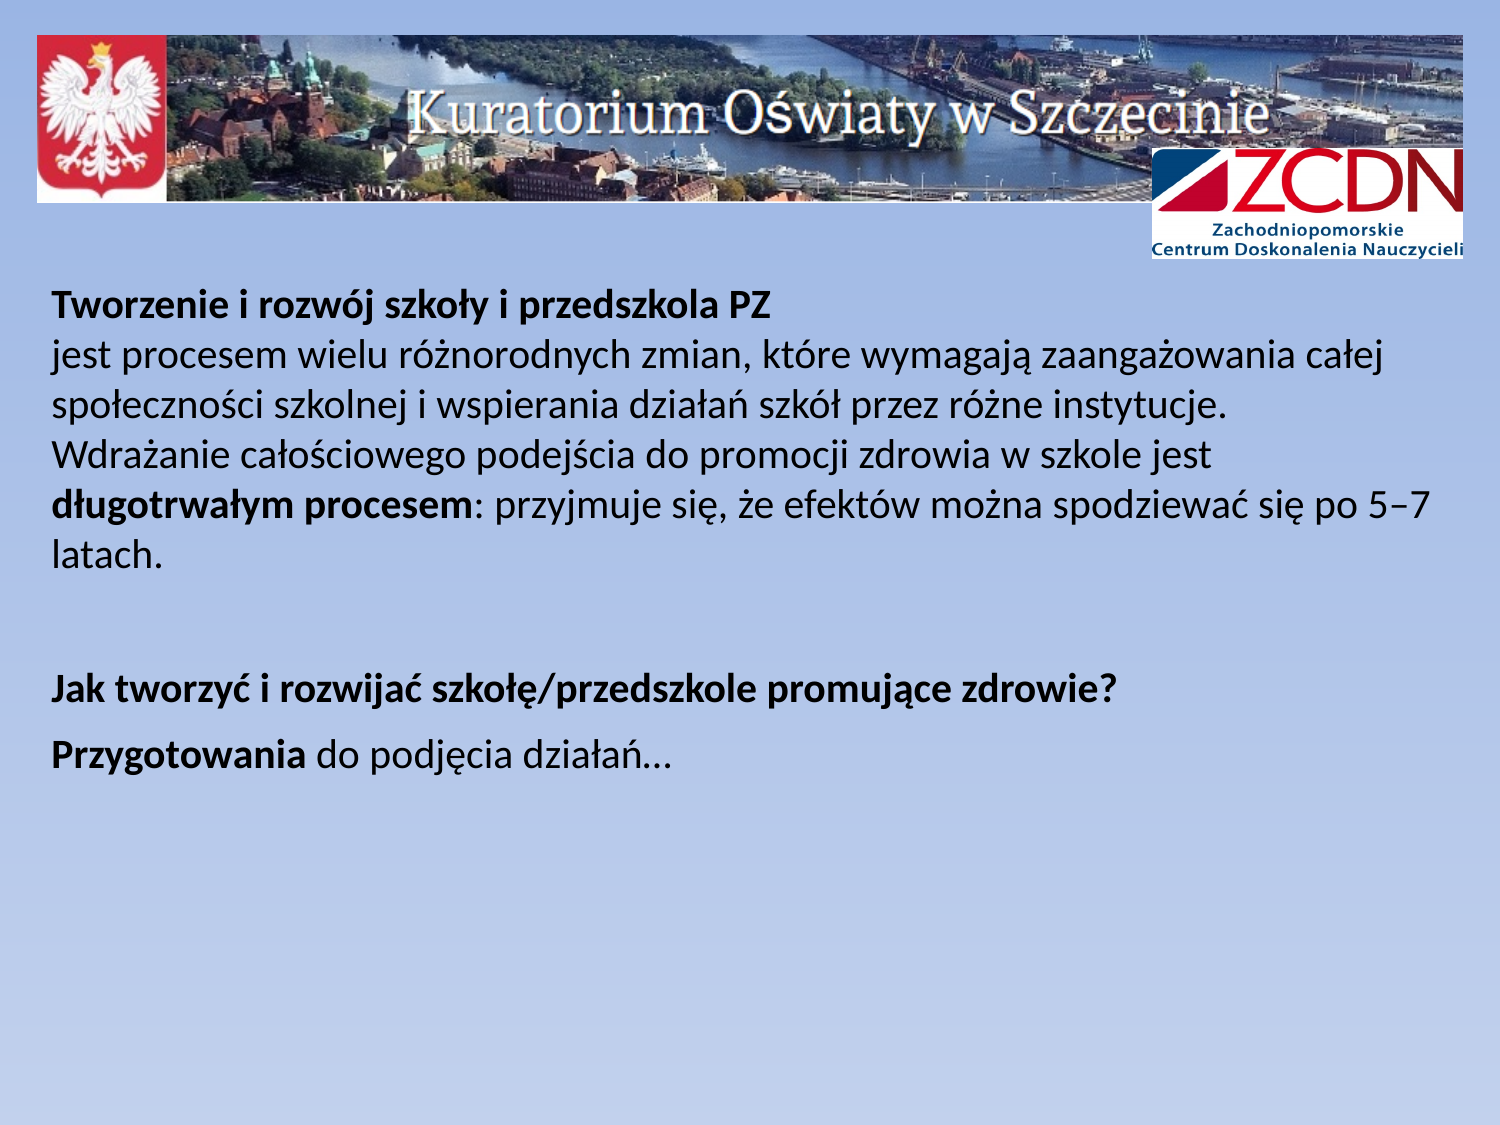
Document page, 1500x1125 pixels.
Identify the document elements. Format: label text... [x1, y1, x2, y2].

picture [37, 35, 1463, 259]
list Tworzenie i rozwój szkoły i przedszkola PZ jest procesem wielu różnorodnych zmian, które wymagają zaangażowania całej społeczności szkolnej i wspierania działań szkół przez różne instytucje. Wdrażanie całościowego podejścia do promocji zdrowia w szkole jest długotrwałym procesem: przyjmuje się, że efektów można spodziewać się po 5–7 latach. Jak tworzyć i rozwijać szkołę/przedszkole promujące zdrowie? Przygotowania do podjęcia działań… [20, 202, 1463, 1029]
